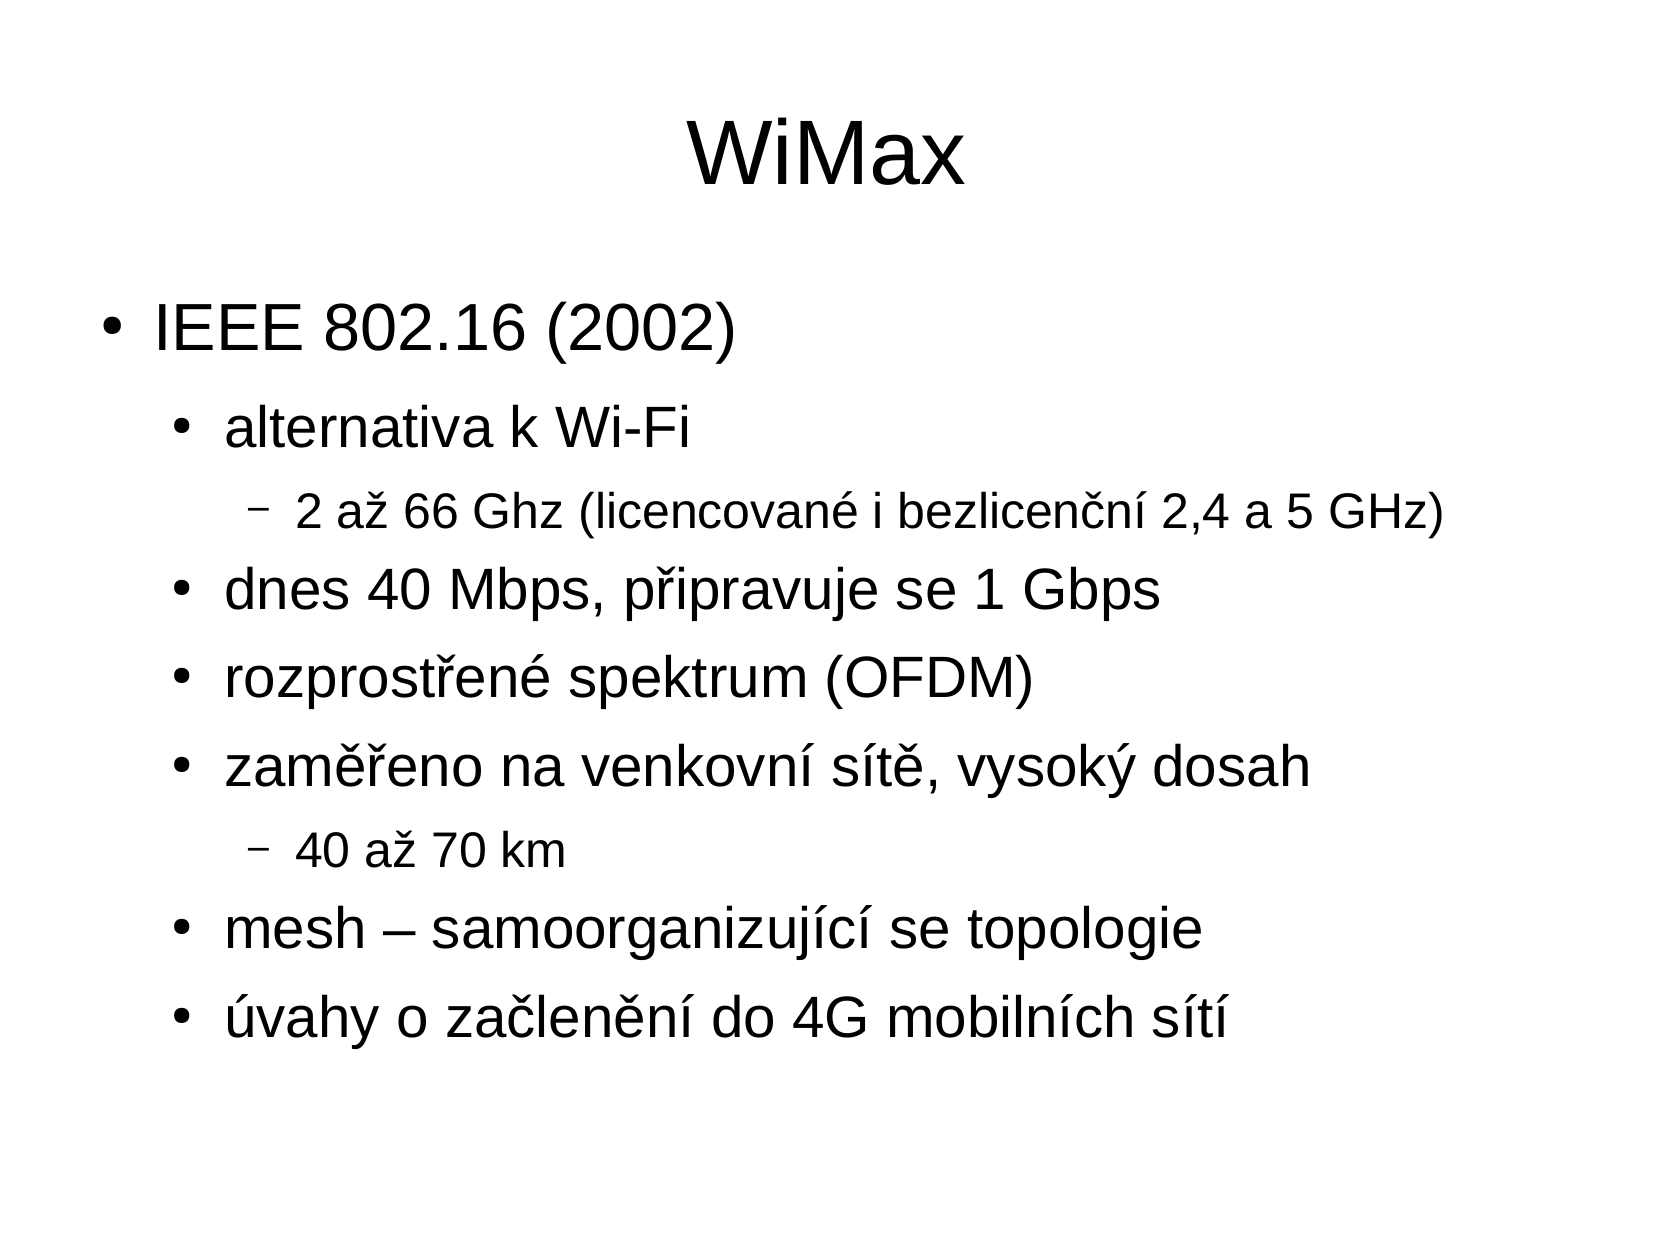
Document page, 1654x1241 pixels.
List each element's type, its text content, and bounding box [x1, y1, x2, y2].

title WiMax [82, 49, 1571, 257]
list IEEE 802.16 (2002) alternativa k Wi-Fi 2 až 66 Ghz (licencované i bezlicenční 2,4 a 5 GHz) dnes 40 Mbps, připravuje se 1 Gbps rozprostřené spektrum (OFDM) zaměřeno na venkovní sítě, vysoký dosah 40 až 70 km mesh – samoorganizující se topologie úvahy o začlenění do 4G mobilních sítí [82, 290, 1571, 1109]
